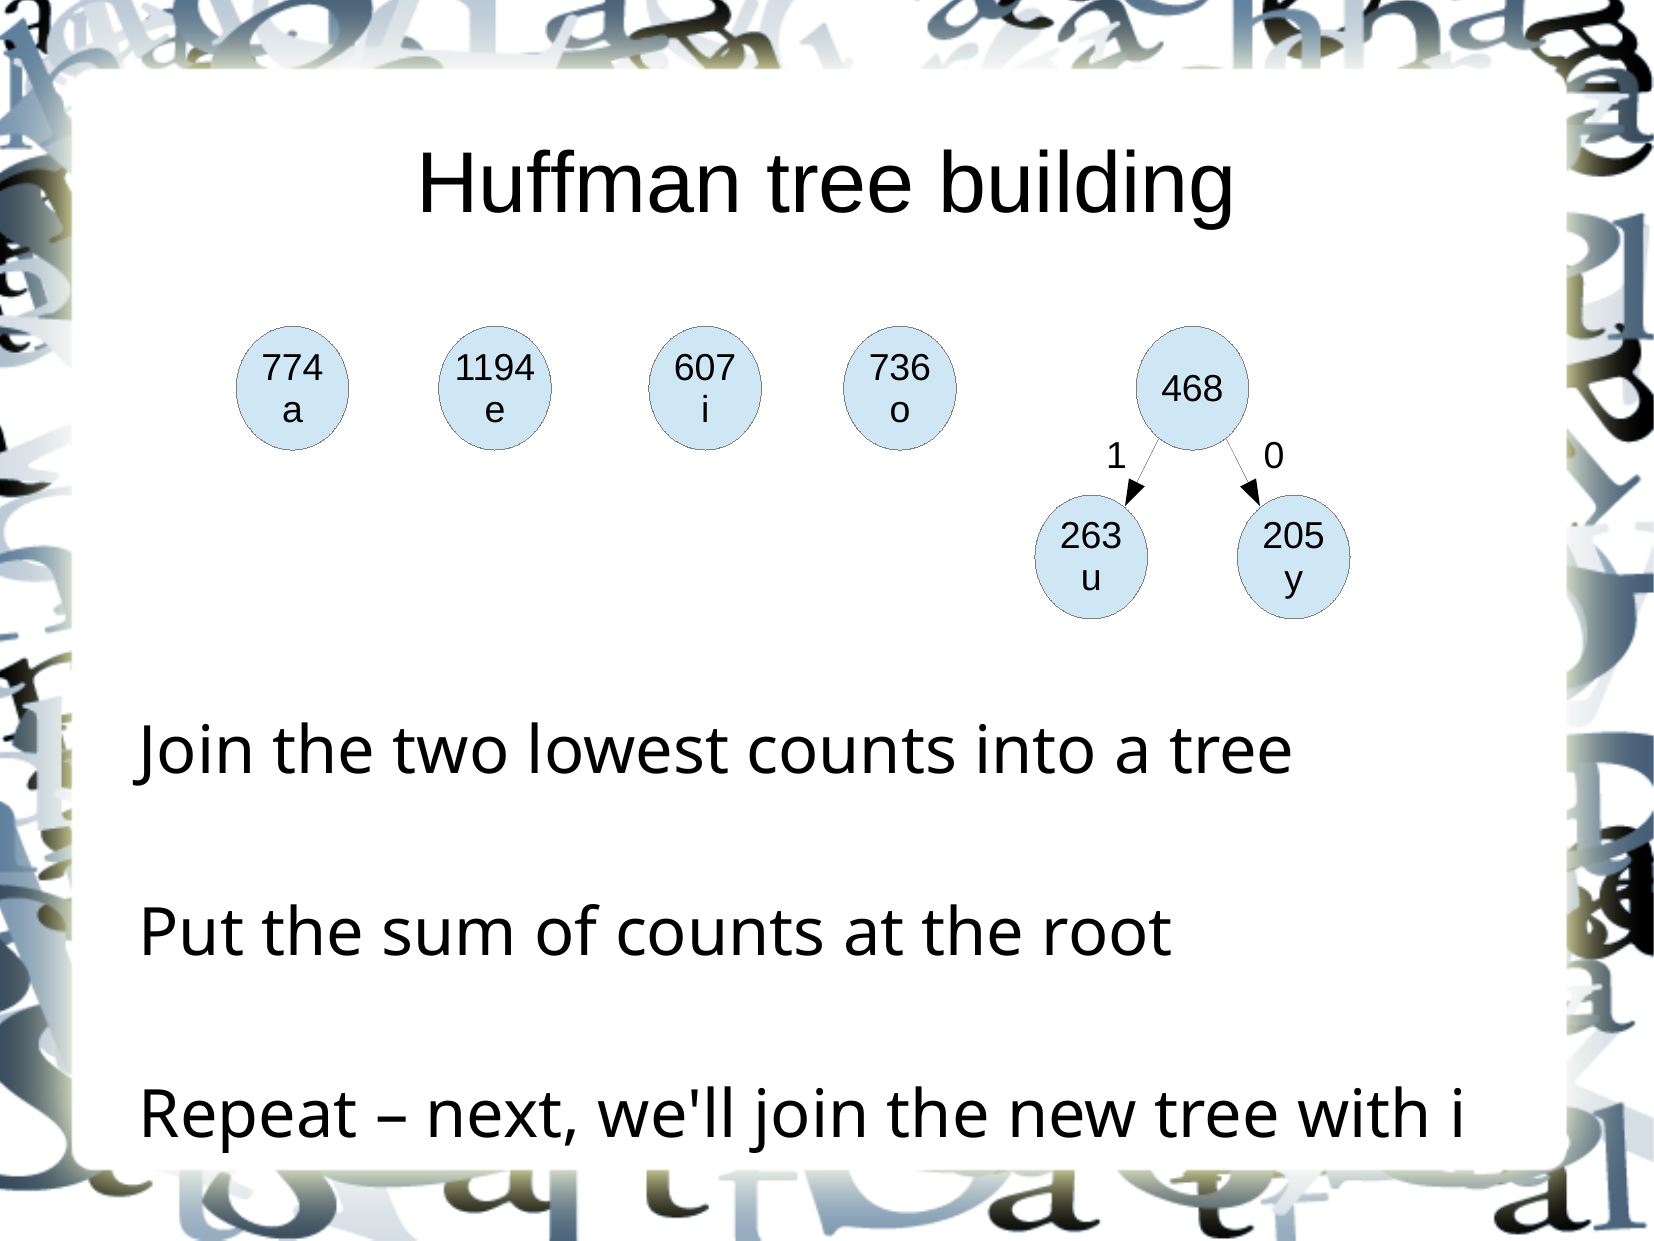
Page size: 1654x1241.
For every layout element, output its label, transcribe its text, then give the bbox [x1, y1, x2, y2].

text_box 736 o [843, 326, 957, 451]
text_box 0 [1248, 427, 1300, 485]
text_box 1194 e [438, 326, 552, 451]
text_box 607 i [648, 326, 762, 451]
text_box Join the two lowest counts into a tree Put the sum of counts at the root Repeat – next, we'll join the new tree with i [123, 695, 1543, 1103]
text_box 774 a [236, 326, 349, 451]
text_box 1 [1091, 427, 1142, 485]
text_box 263 u [1034, 495, 1148, 619]
picture [0, 0, 1654, 1241]
text_box 205 y [1237, 495, 1351, 619]
title Huffman tree building [82, 78, 1571, 287]
text_box 468 [1136, 326, 1249, 451]
